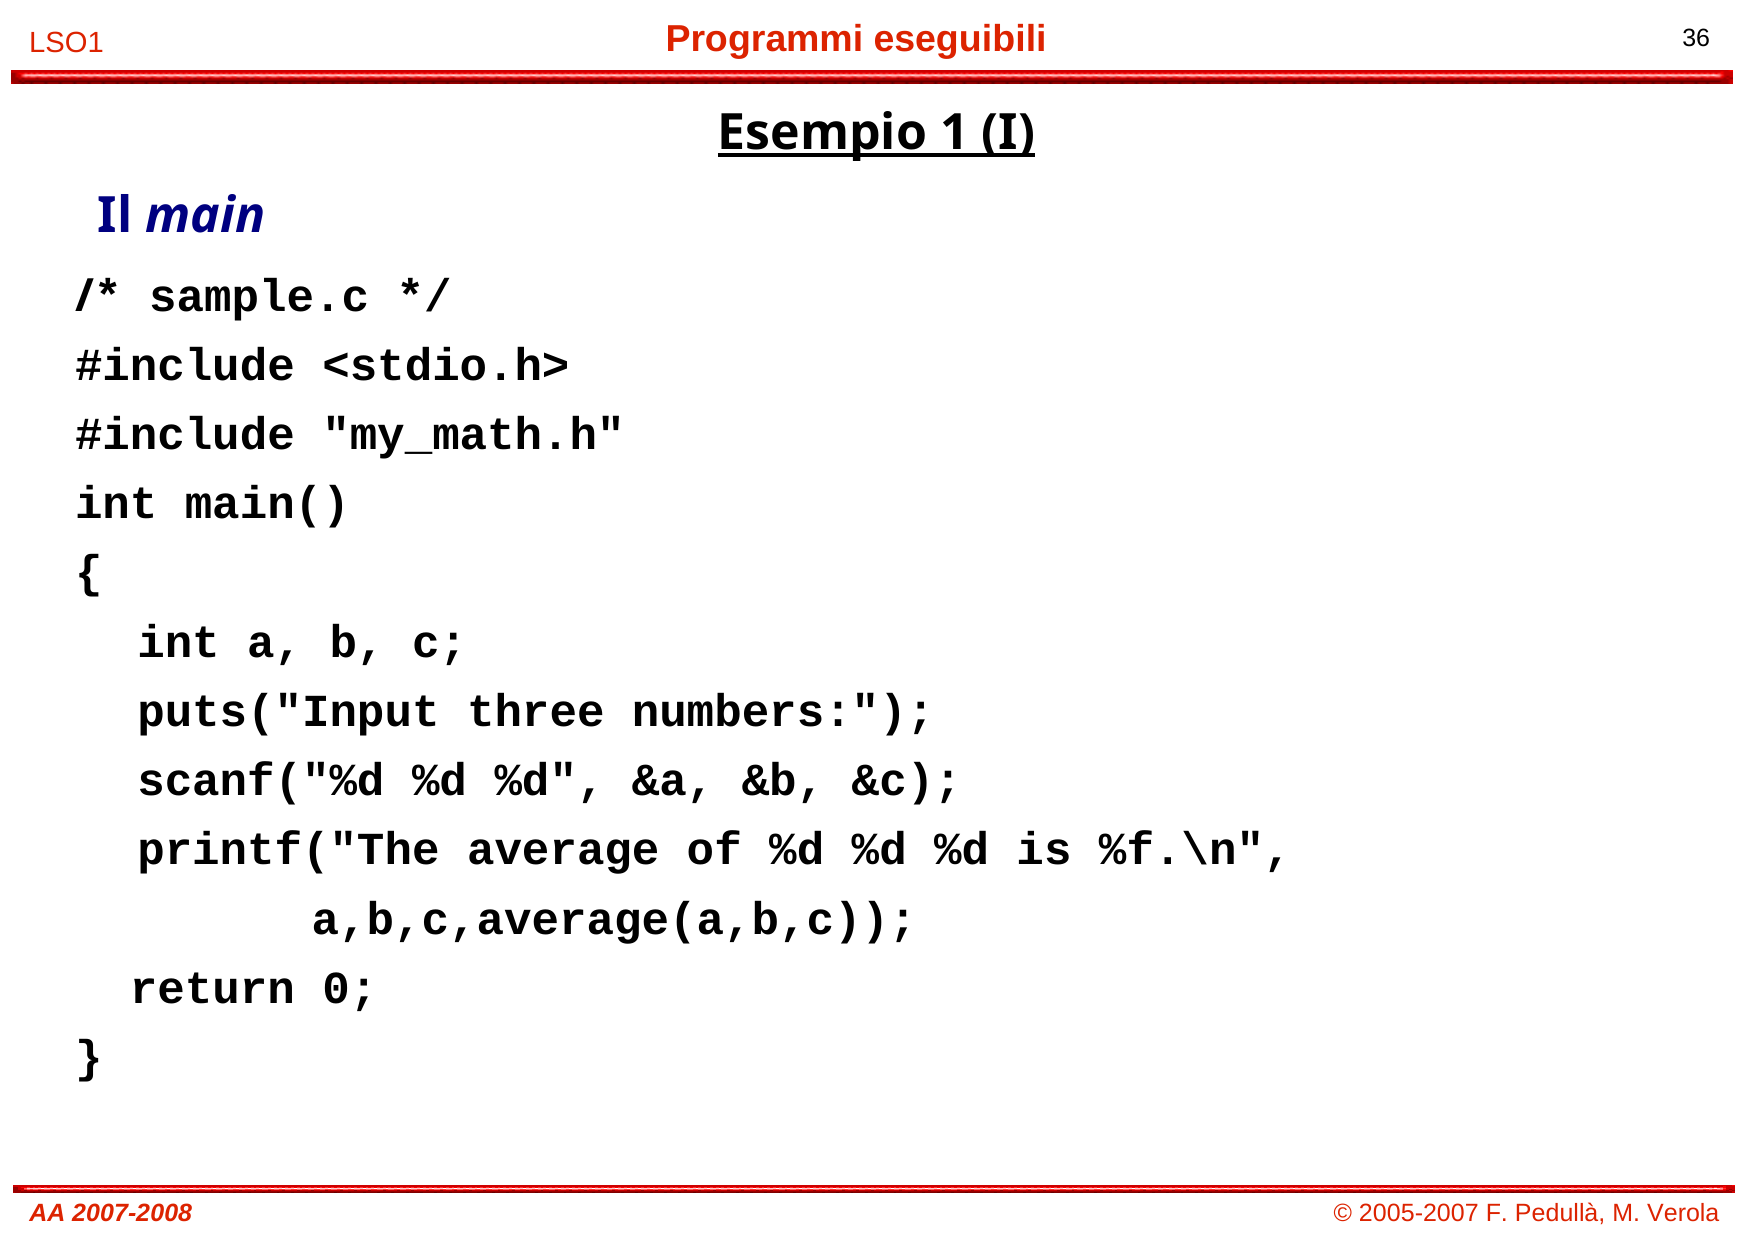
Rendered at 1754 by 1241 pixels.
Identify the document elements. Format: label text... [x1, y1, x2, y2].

title Esempio 1 (I) [590, 76, 1163, 188]
picture [11, 70, 1733, 84]
text_box Il main [35, 179, 328, 251]
picture [13, 1185, 1735, 1193]
list /* sample.c */ #include <stdio.h> #include "my_math.h" int main() { int a, b, c; puts("Input three numbers:"); scanf("%d %d %d", &a, &b, &c); printf("The average of %d %d %d is %f.\n", a,b,c,average(a,b,c)); return 0; } [58, 253, 1696, 1097]
